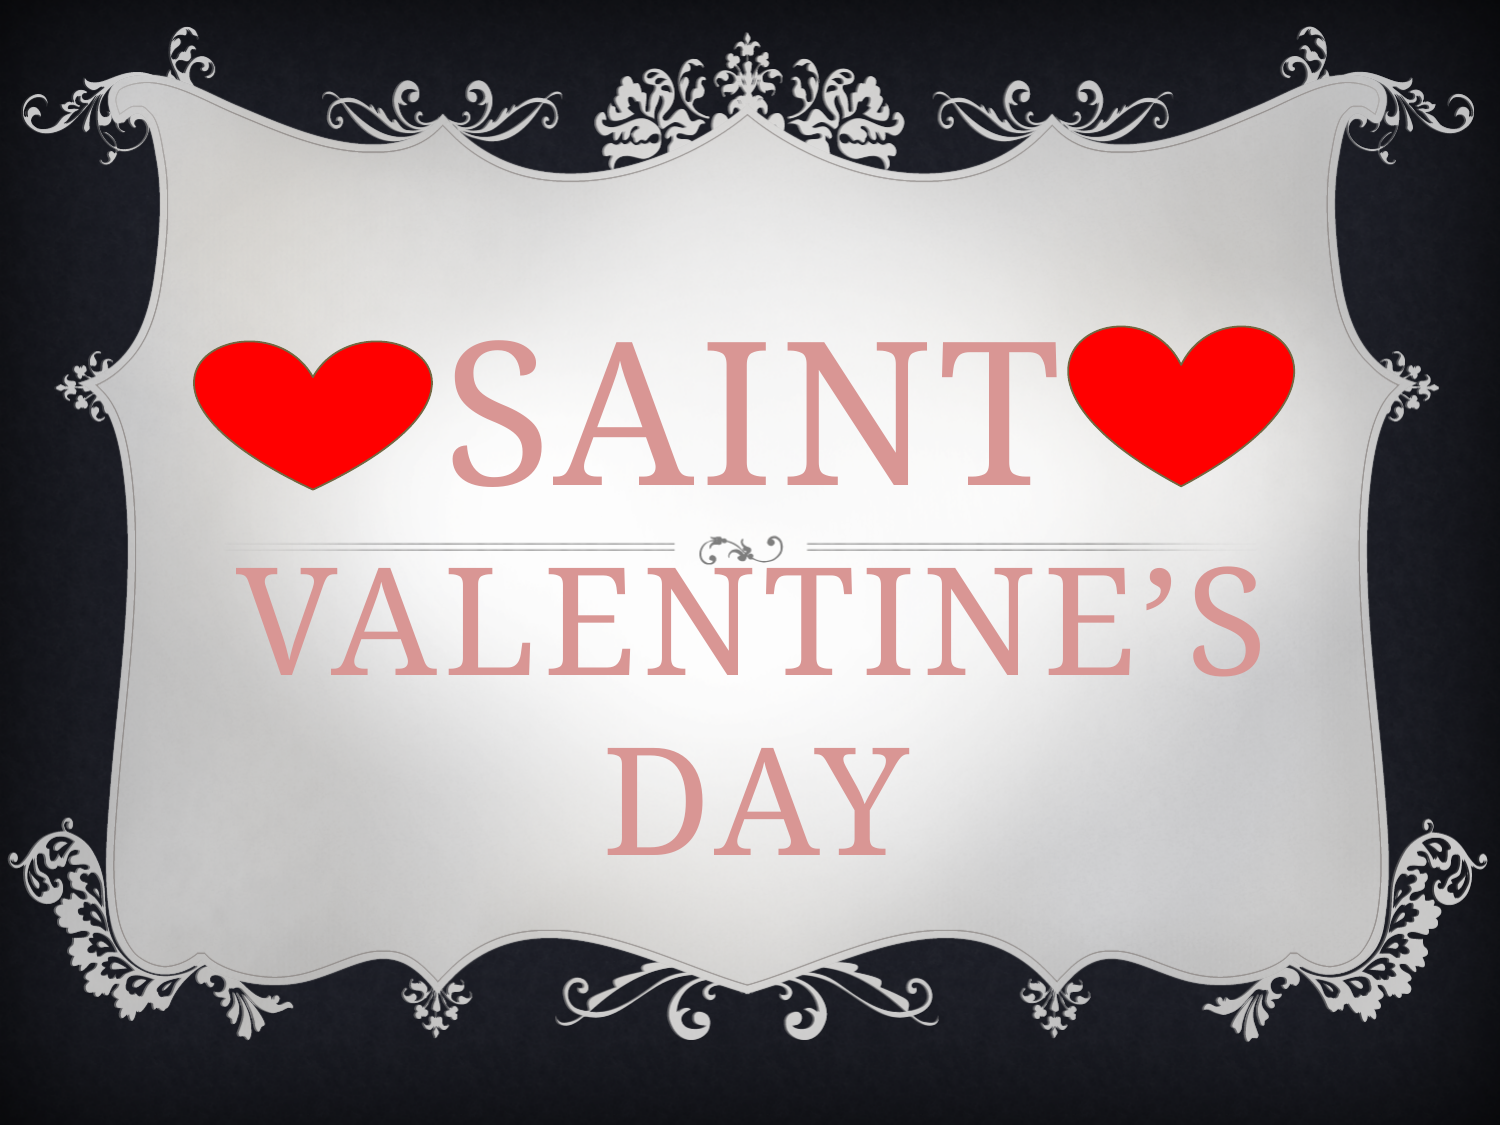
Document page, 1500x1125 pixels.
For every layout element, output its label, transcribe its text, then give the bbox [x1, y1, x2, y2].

text_box [193, 348, 218, 429]
title SAINT VALENTINE’S DAY [218, 160, 1294, 894]
